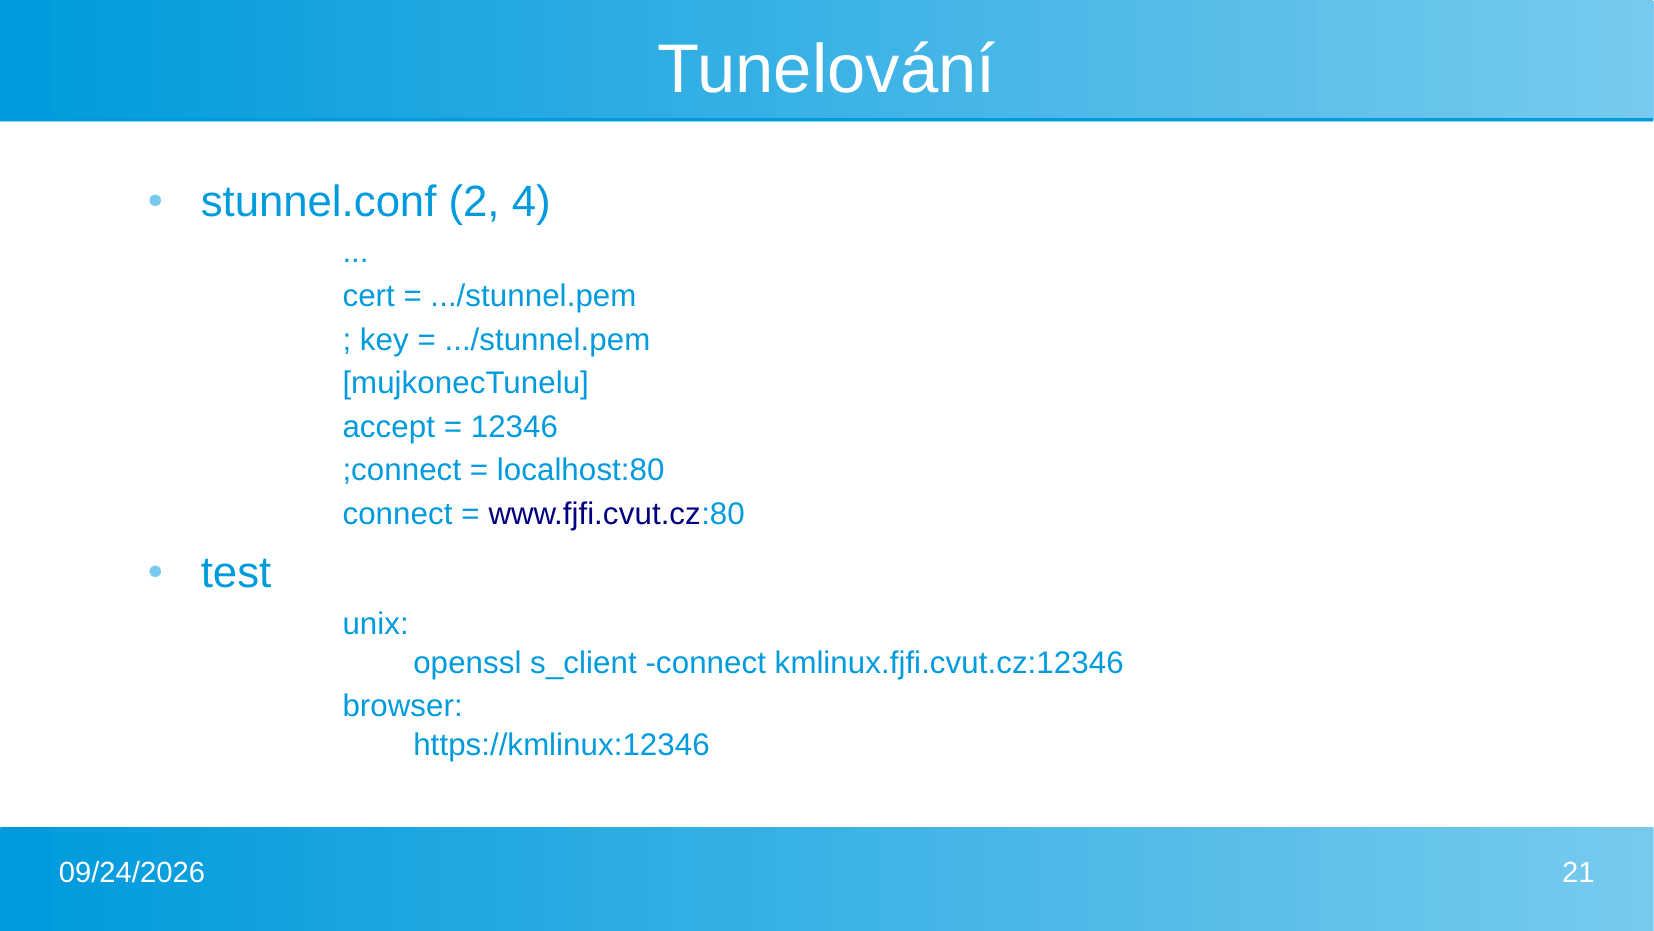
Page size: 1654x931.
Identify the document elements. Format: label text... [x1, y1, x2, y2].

list stunnel.conf (2, 4) ... cert = .../stunnel.pem ; key = .../stunnel.pem [mujkonecTunelu] accept = 12346 ;connect = localhost:80 connect = www.fjfi.cvut.cz:80 test unix: openssl s_client -connect kmlinux.fjfi.cvut.cz:12346 browser: https://kmlinux:12346 [59, 177, 1595, 768]
title Tunelování [59, 29, 1595, 108]
